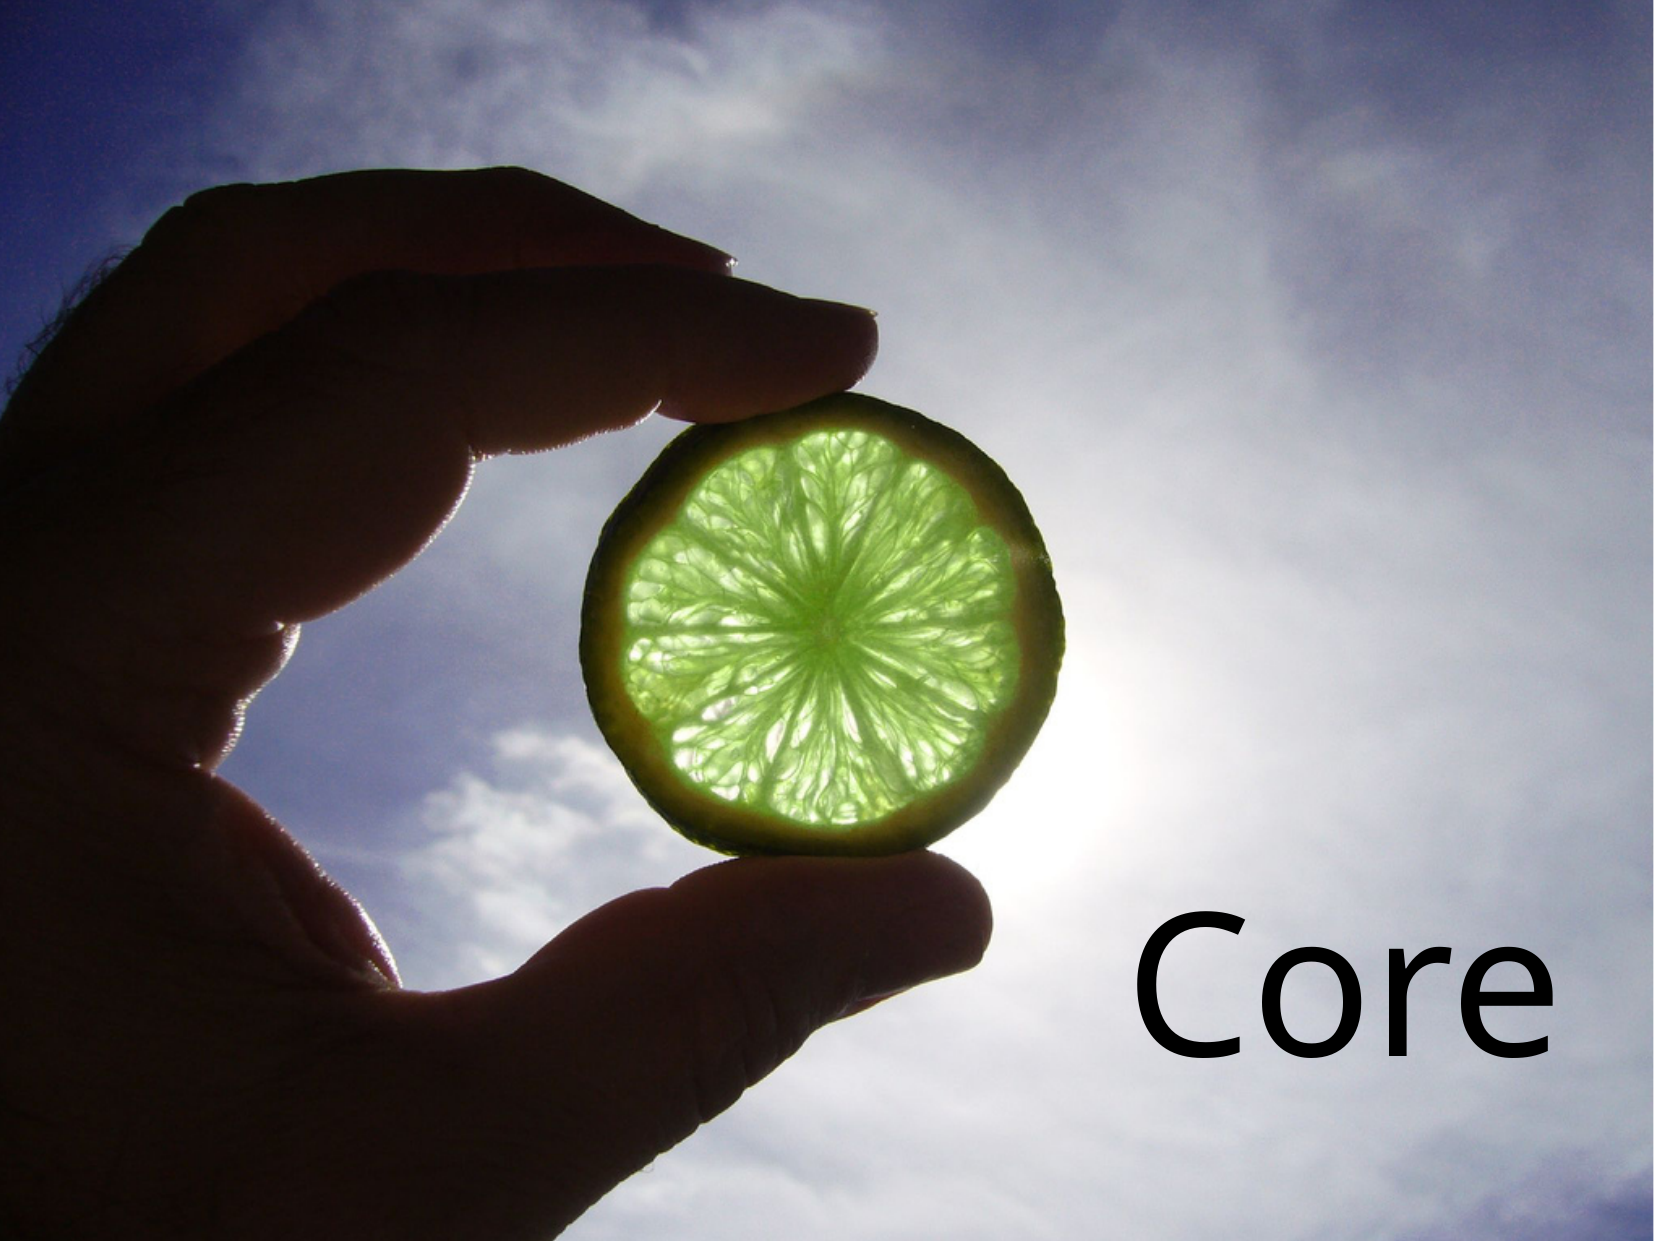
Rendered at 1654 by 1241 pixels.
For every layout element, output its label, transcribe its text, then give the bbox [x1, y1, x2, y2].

picture [0, 0, 1654, 1241]
text_box Core [1110, 835, 1568, 1075]
